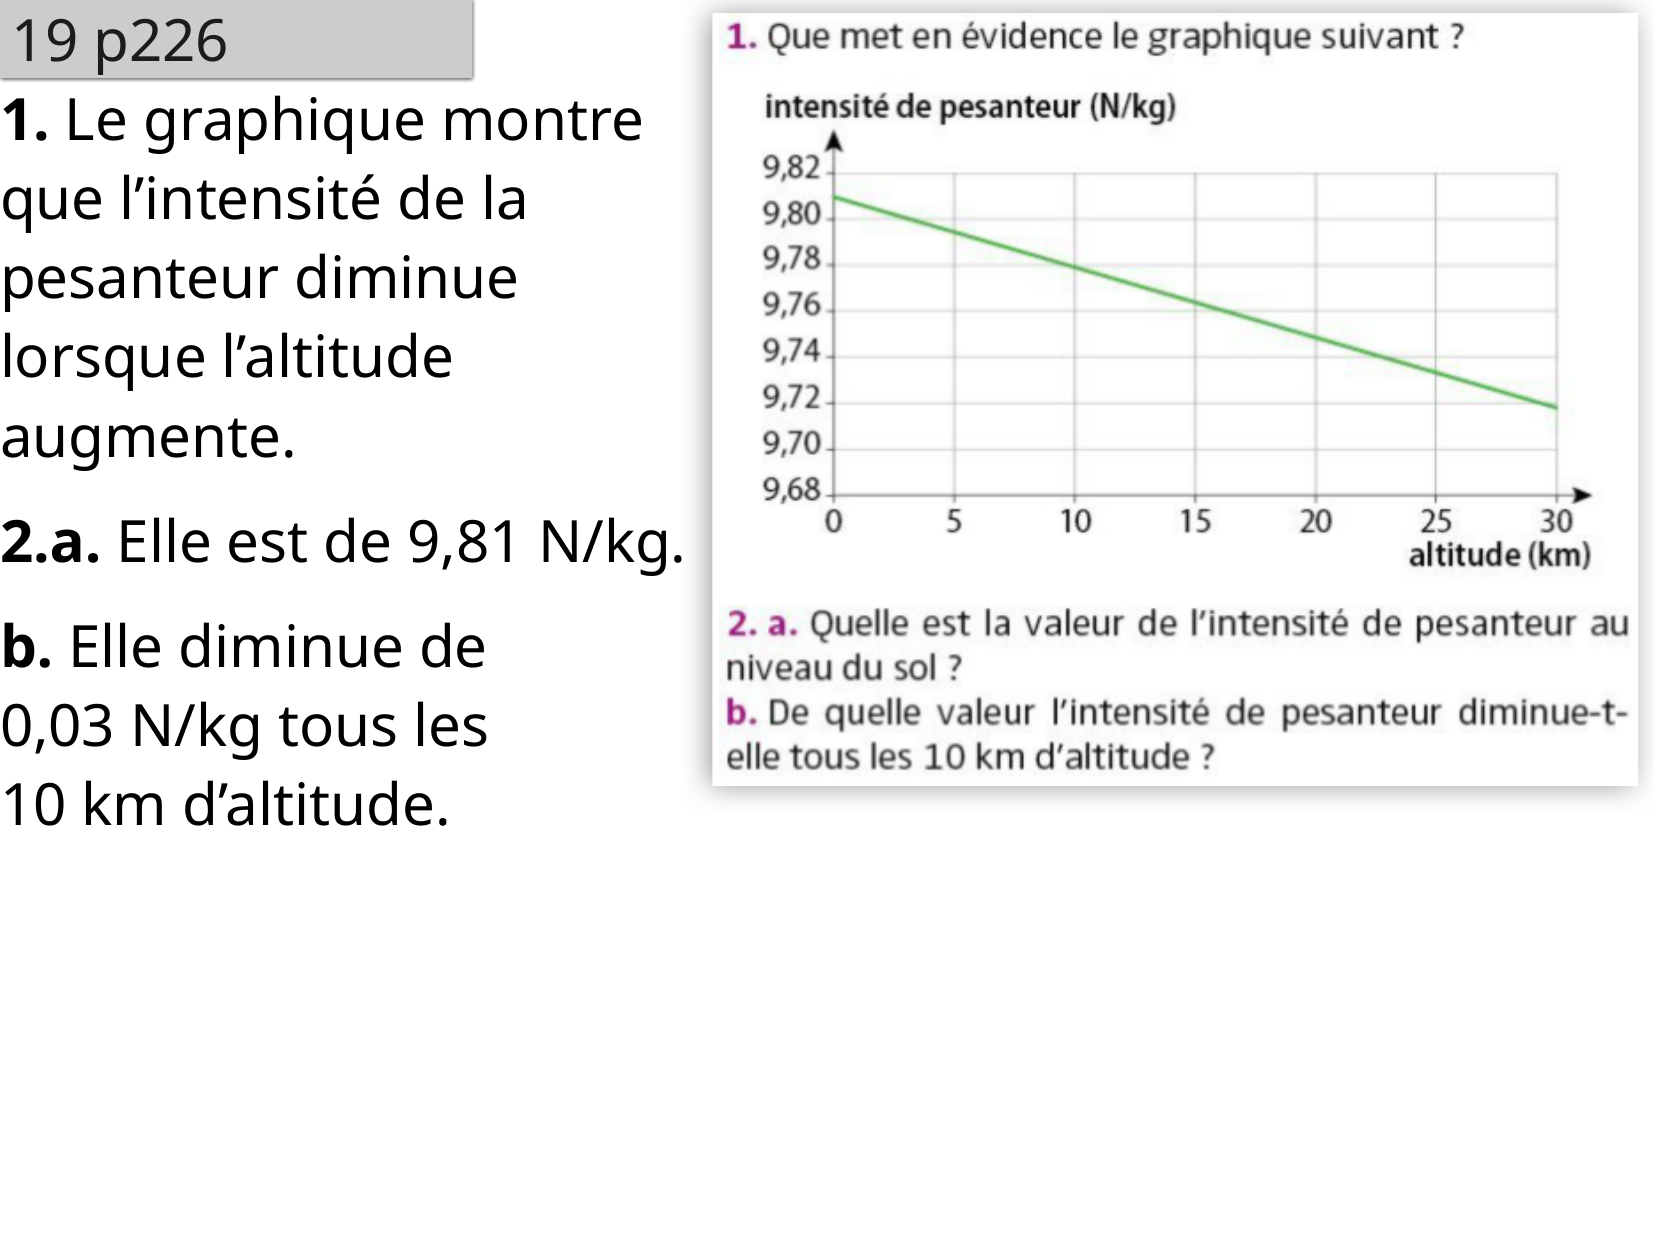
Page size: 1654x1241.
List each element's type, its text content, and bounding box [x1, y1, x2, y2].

list 1. Le graphique montre que l’intensité de la pesanteur diminue lorsque l’altitude augmente. 2.a. Elle est de 9,81 N/kg. b. Elle diminue de 0,03 N/kg tous les 10 km d’altitude. [0, 78, 1654, 1241]
picture [712, 13, 1639, 786]
title 19 p226 [0, 0, 473, 78]
